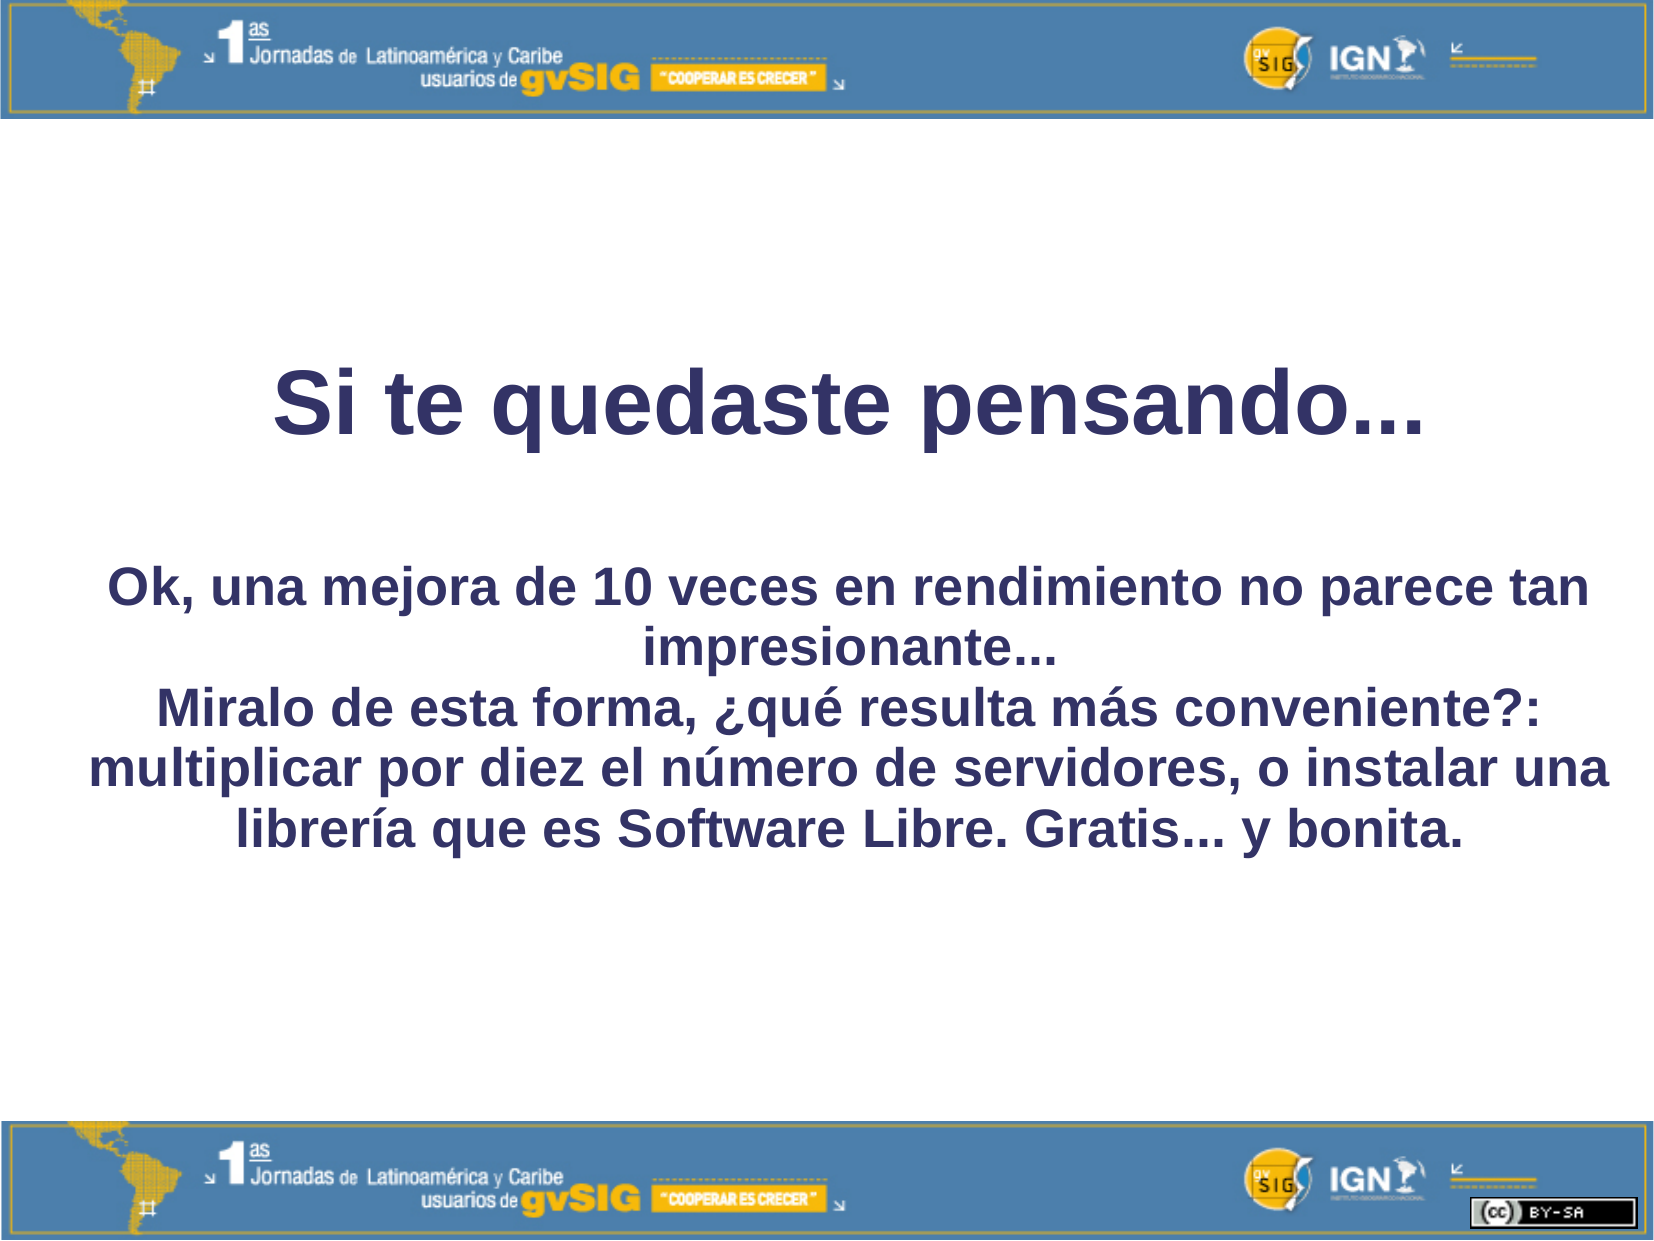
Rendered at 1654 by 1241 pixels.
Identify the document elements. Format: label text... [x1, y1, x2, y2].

text_box Si te quedaste pensando... Ok, una mejora de 10 veces en rendimiento no parece tan impresionante... Miralo de esta forma, ¿qué resulta más conveniente?: multiplicar por diez el número de servidores, o instalar una librería que es Software Libre. Gratis... y bonita. [76, 307, 1625, 954]
picture [0, 1121, 1654, 1241]
picture [0, 0, 1654, 119]
